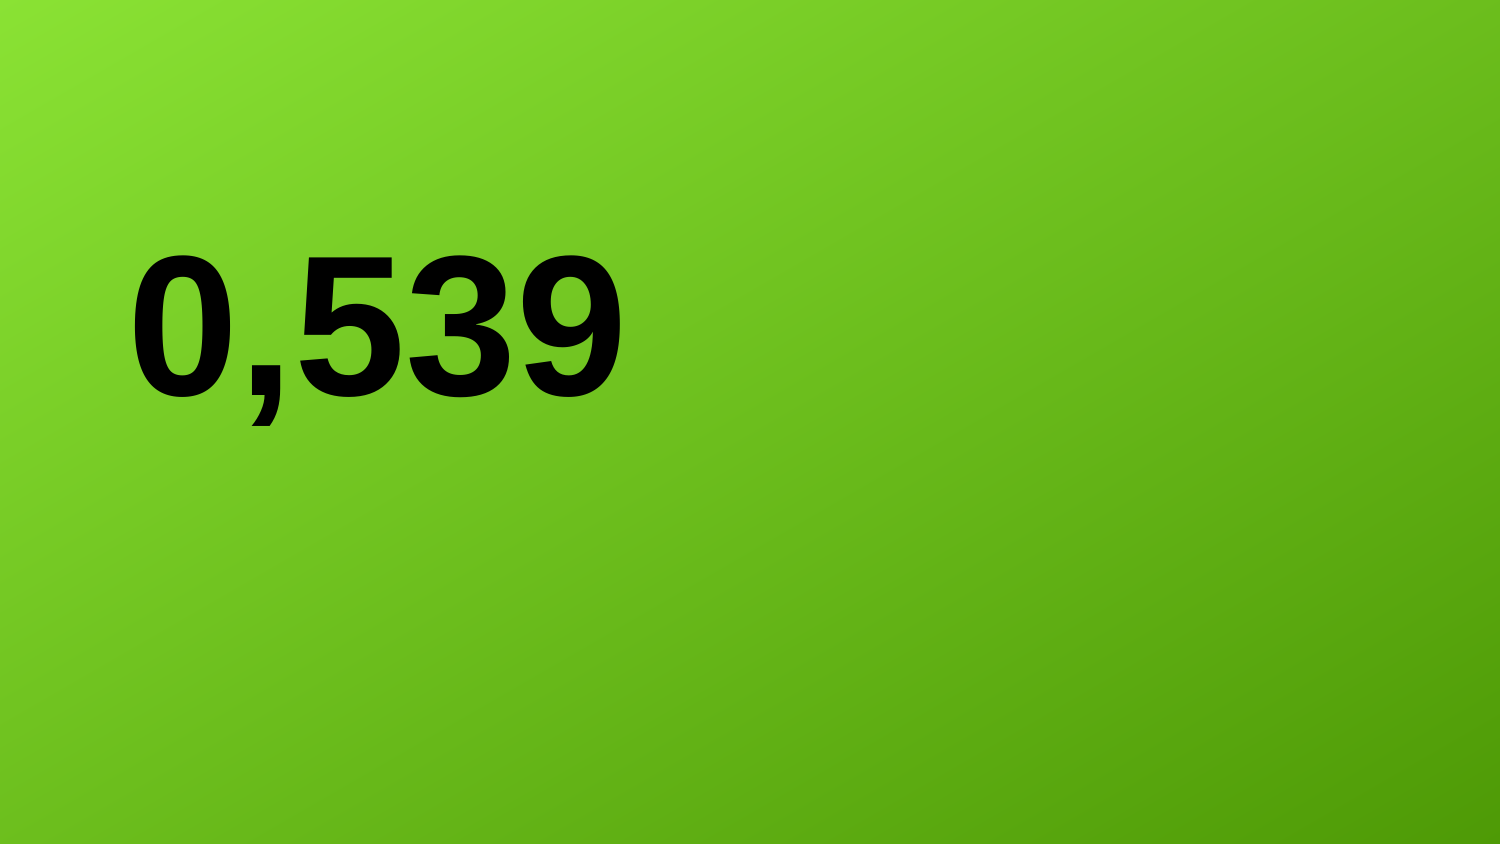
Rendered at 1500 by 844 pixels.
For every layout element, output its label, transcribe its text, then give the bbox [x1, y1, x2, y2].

title 0,539 [112, 259, 1388, 451]
